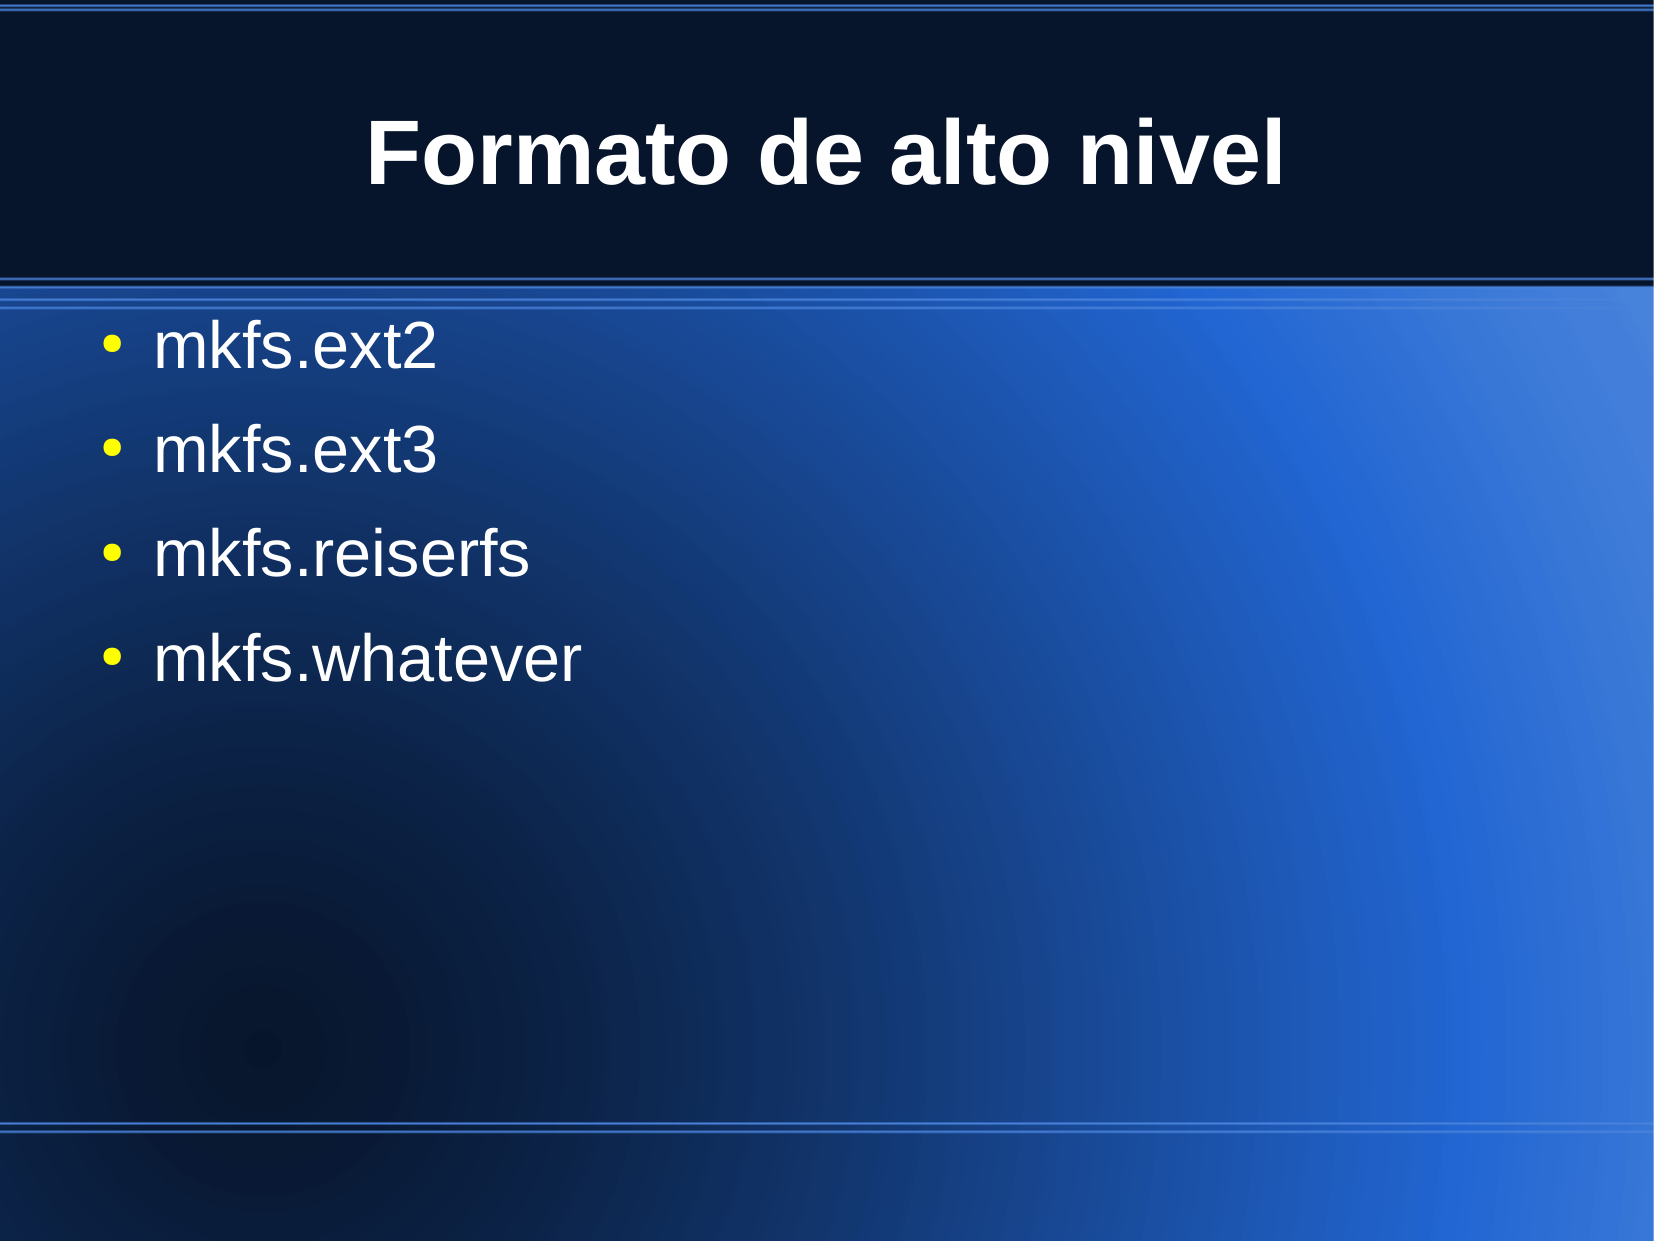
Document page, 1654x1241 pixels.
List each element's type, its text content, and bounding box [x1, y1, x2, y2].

picture [0, 0, 1654, 1241]
title Formato de alto nivel [82, 56, 1571, 250]
list mkfs.ext2 mkfs.ext3 mkfs.reiserfs mkfs.whatever [82, 307, 1571, 1112]
